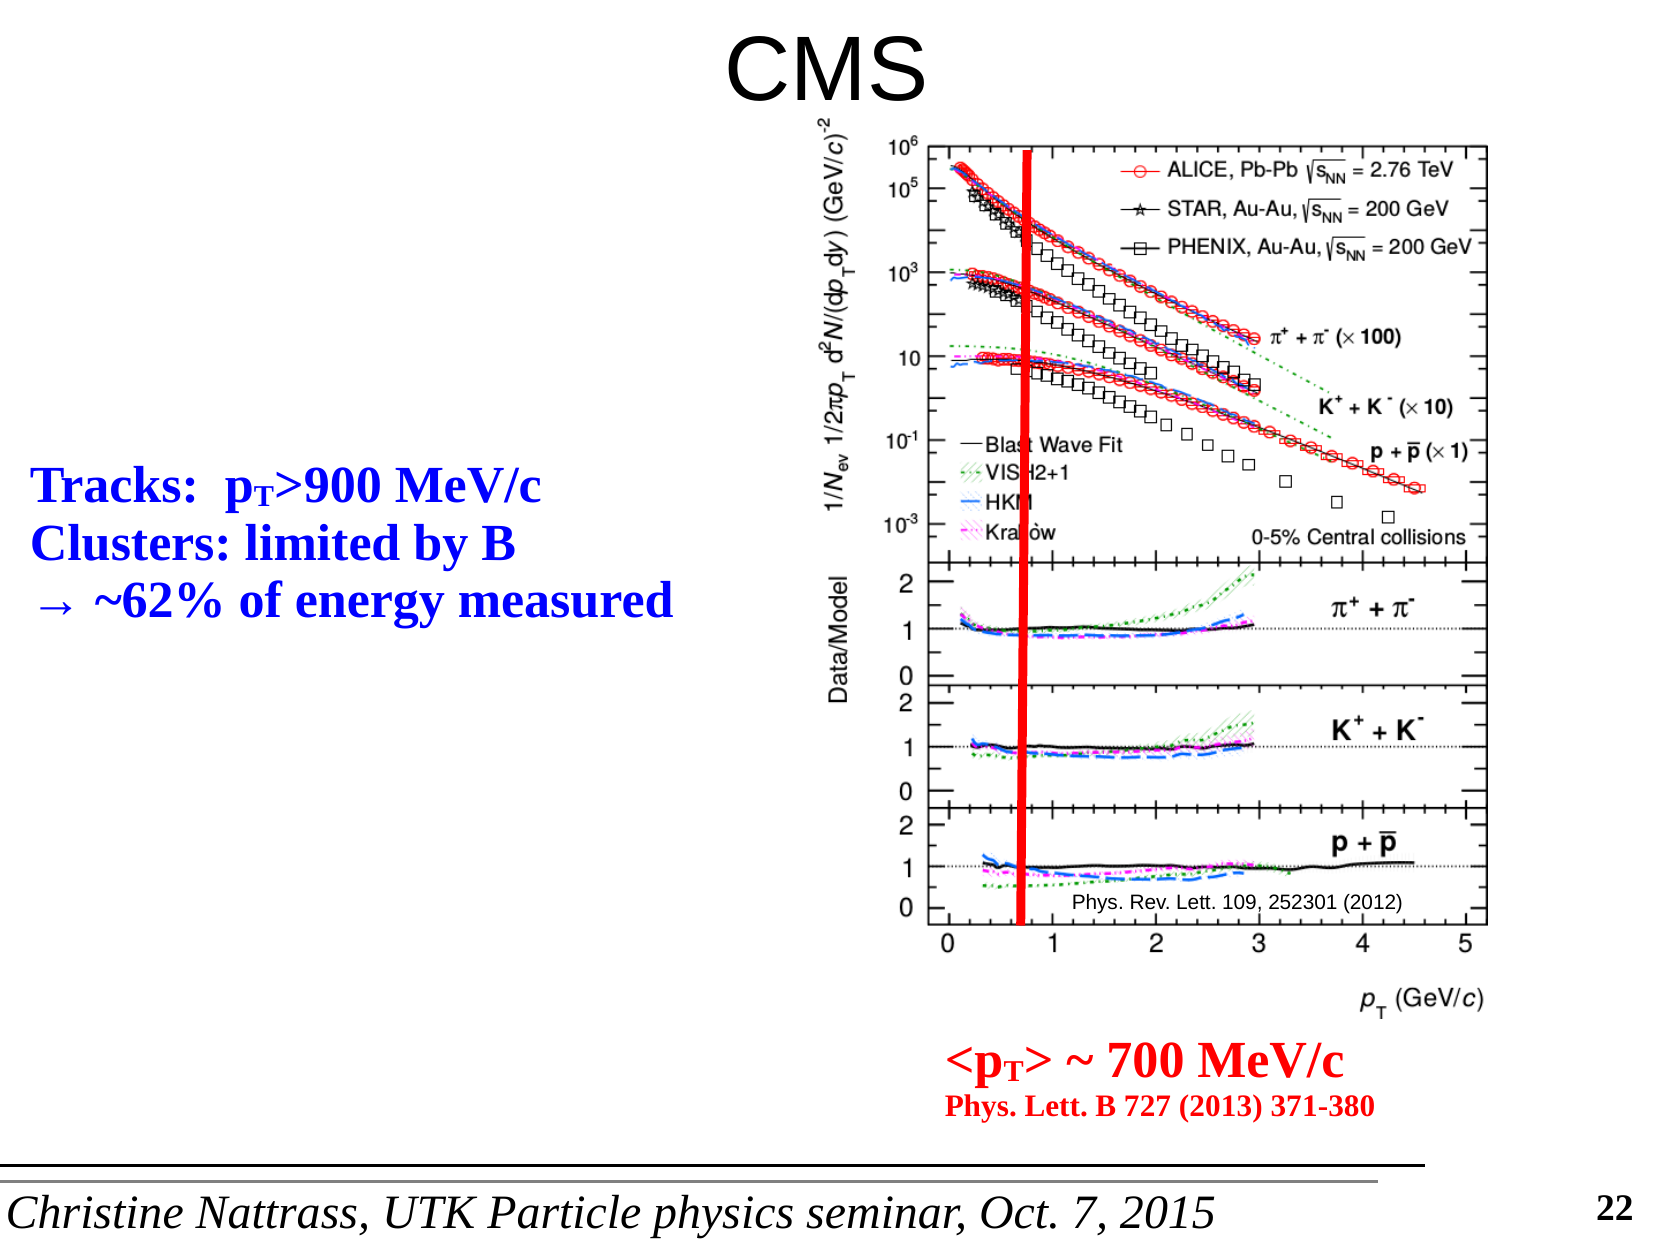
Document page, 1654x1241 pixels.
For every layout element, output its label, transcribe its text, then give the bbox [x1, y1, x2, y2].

picture [817, 118, 1488, 1019]
text_box Tracks: pT>900 MeV/c Clusters: limited by B → ~62% of energy measured [15, 449, 818, 712]
text_box <pT> ~ 700 MeV/c Phys. Lett. B 727 (2013) 371-380 [930, 1023, 1486, 1149]
title CMS [82, 0, 1571, 142]
text_box Phys. Rev. Lett. 109, 252301 (2012) [1057, 883, 1419, 923]
